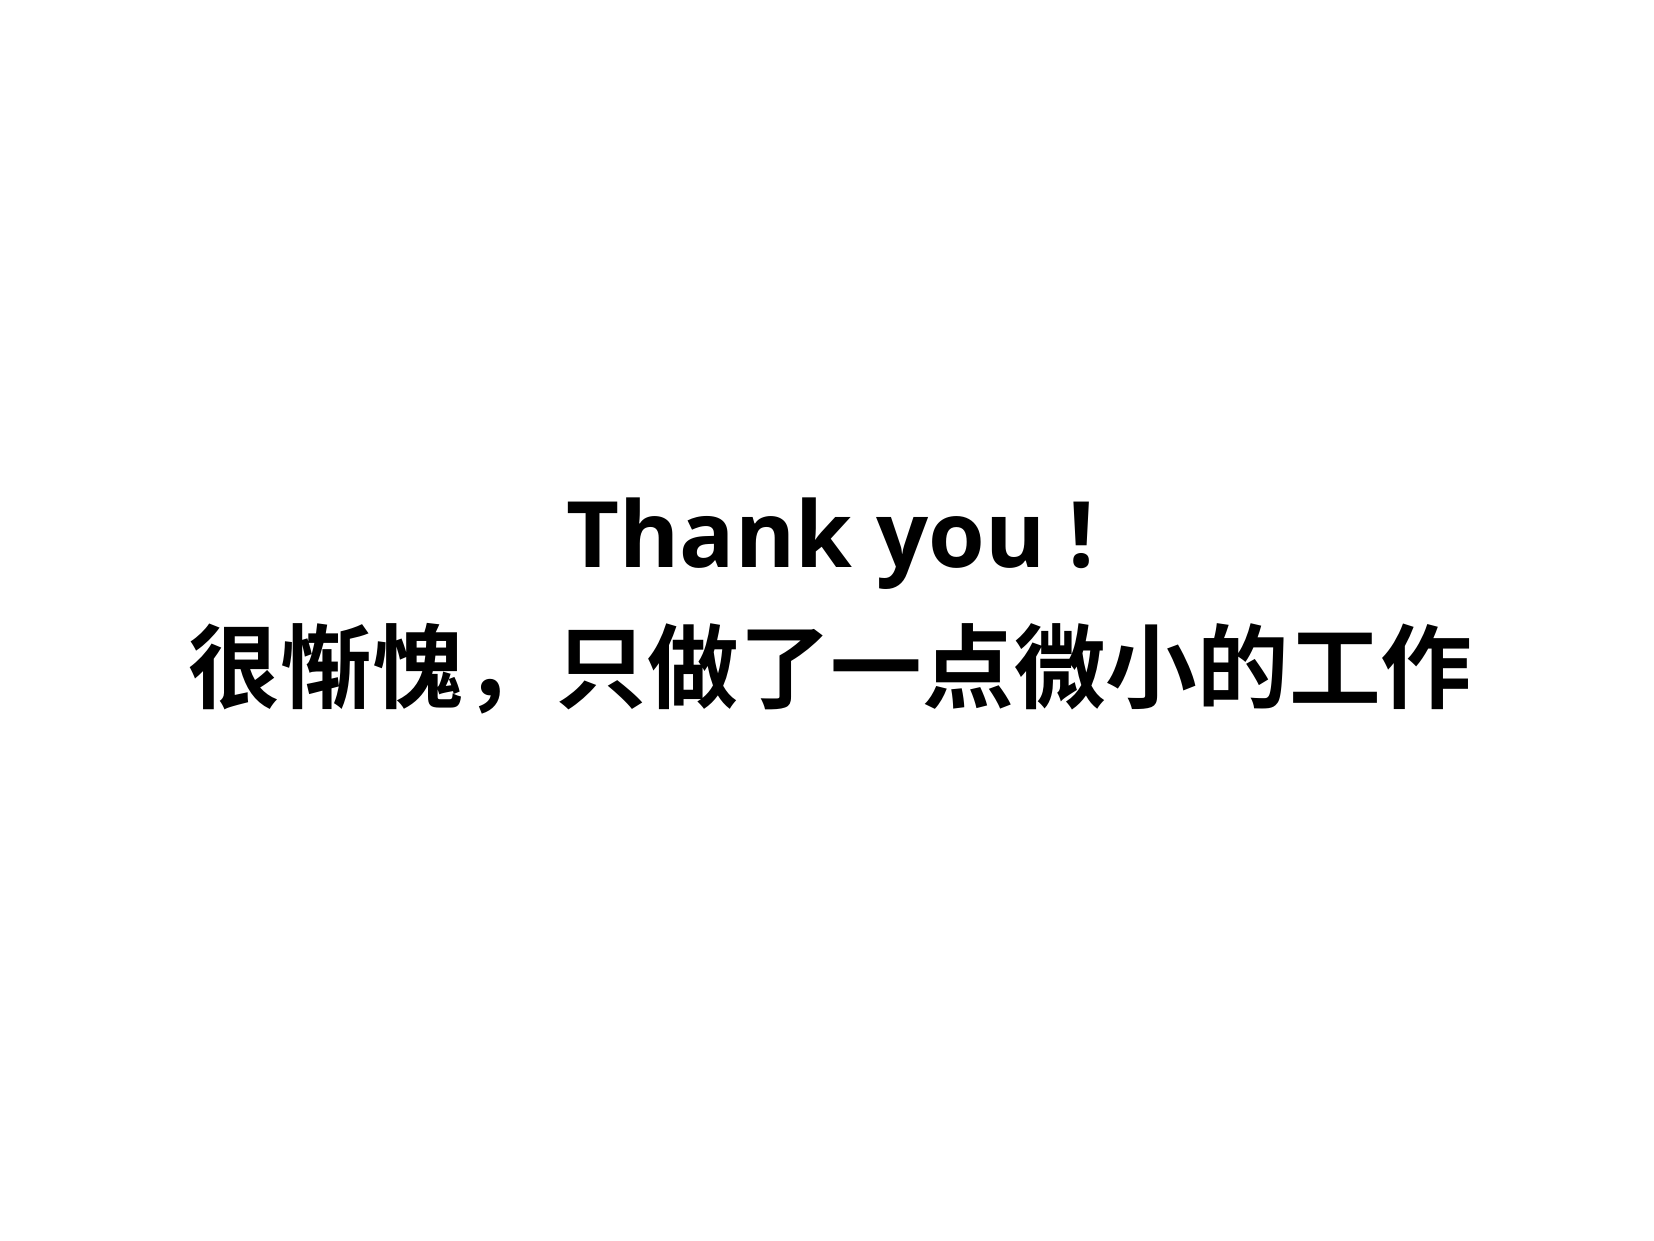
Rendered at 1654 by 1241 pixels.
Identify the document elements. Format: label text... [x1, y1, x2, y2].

title Thank you ! 很惭愧，只做了一点微小的工作 [87, 462, 1576, 736]
